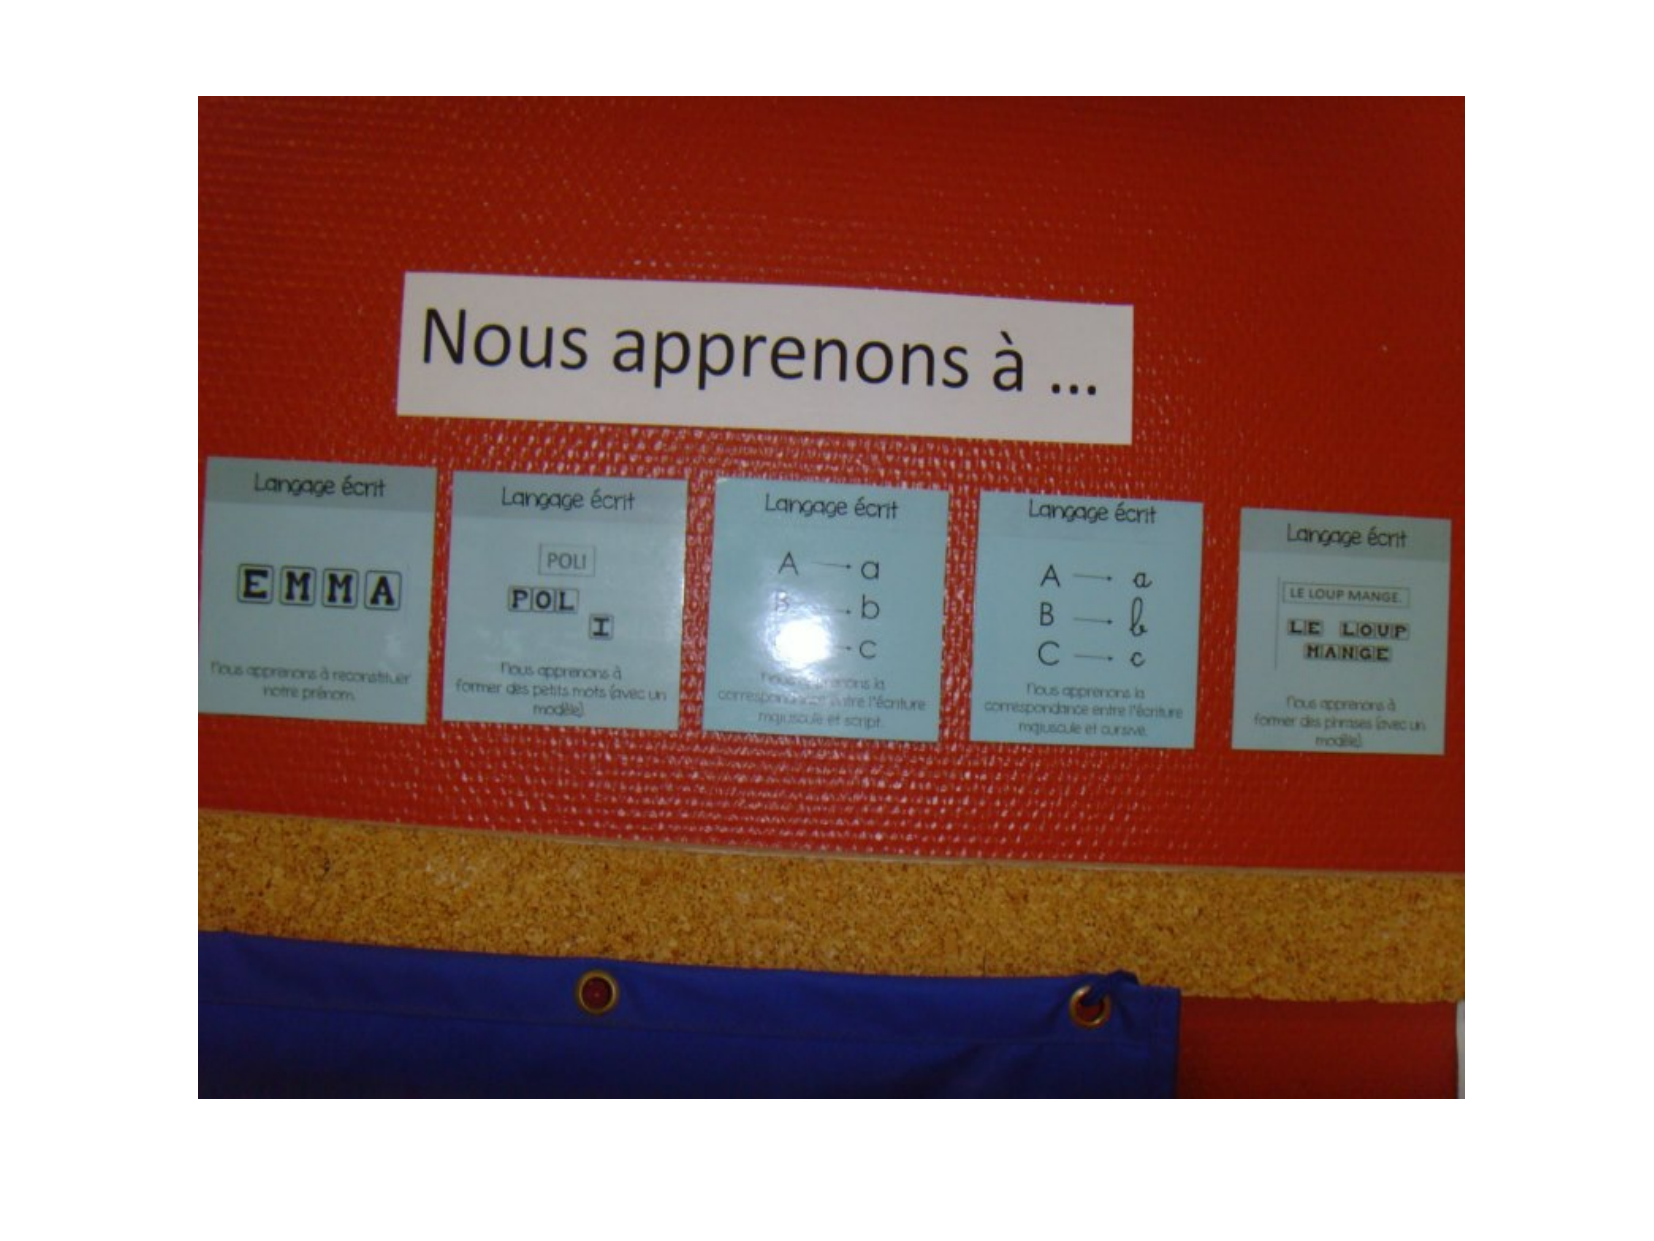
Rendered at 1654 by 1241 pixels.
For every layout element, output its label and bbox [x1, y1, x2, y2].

picture [198, 96, 1465, 1099]
